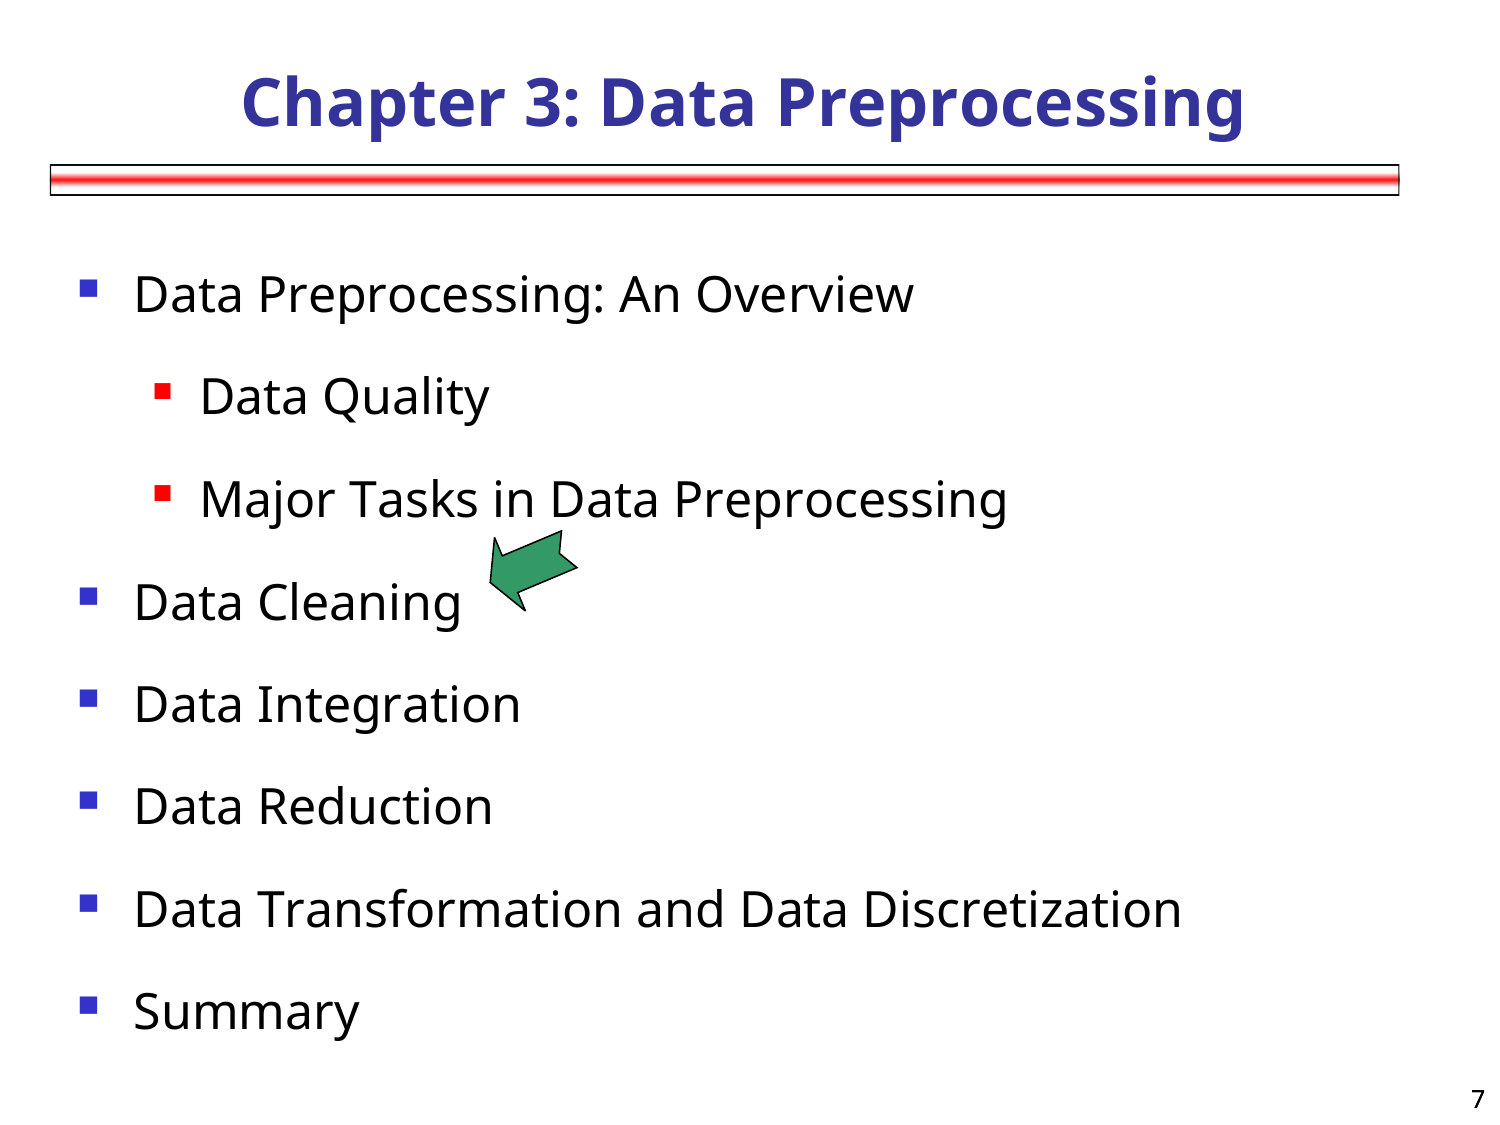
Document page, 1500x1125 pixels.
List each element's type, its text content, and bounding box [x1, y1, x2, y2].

list Data Preprocessing: An Overview Data Quality Major Tasks in Data Preprocessing Data Cleaning Data Integration Data Reduction Data Transformation and Data Discretization Summary [62, 224, 1413, 1063]
text_box [490, 530, 577, 611]
title Chapter 3: Data Preprocessing [24, 49, 1463, 150]
text_box <number> [1187, 1062, 1500, 1125]
